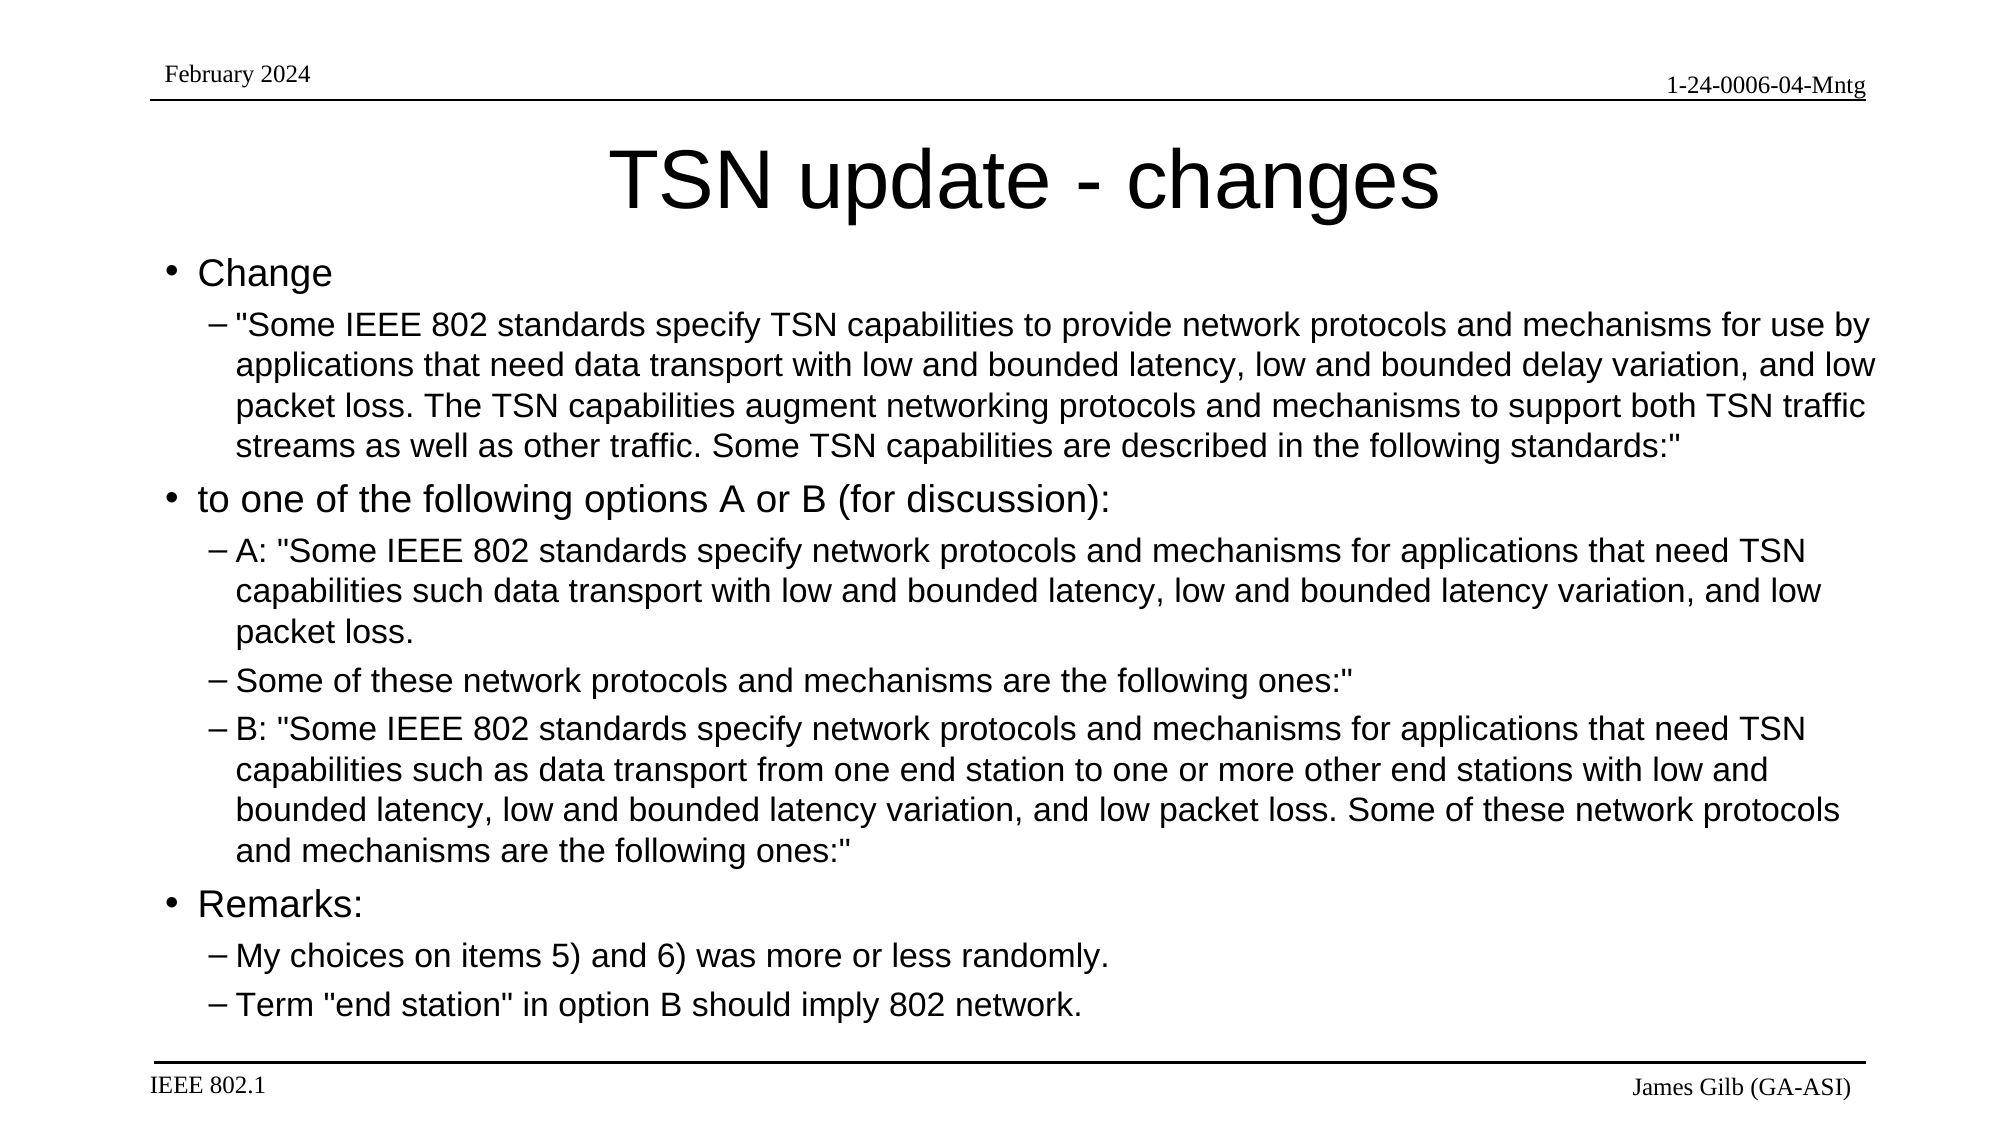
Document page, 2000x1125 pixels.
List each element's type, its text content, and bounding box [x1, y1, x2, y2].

list Change "Some IEEE 802 standards specify TSN capabilities to provide network protocols and mechanisms for use by applications that need data transport with low and bounded latency, low and bounded delay variation, and low packet loss. The TSN capabilities augment networking protocols and mechanisms to support both TSN traffic streams as well as other traffic. Some TSN capabilities are described in the following standards:" to one of the following options A or B (for discussion): A: "Some IEEE 802 standards specify network protocols and mechanisms for applications that need TSN capabilities such data transport with low and bounded latency, low and bounded latency variation, and low packet loss. Some of these network protocols and mechanisms are the following ones:" B: "Some IEEE 802 standards specify network protocols and mechanisms for applications that need TSN capabilities such as data transport from one end station to one or more other end stations with low and bounded latency, low and bounded latency variation, and low packet loss. Some of these network protocols and mechanisms are the following ones:" Remarks: My choices on items 5) and 6) was more or less randomly. Term "end station" in option B should imply 802 network. [149, 239, 1900, 1051]
title TSN update - changes [149, 112, 1900, 238]
